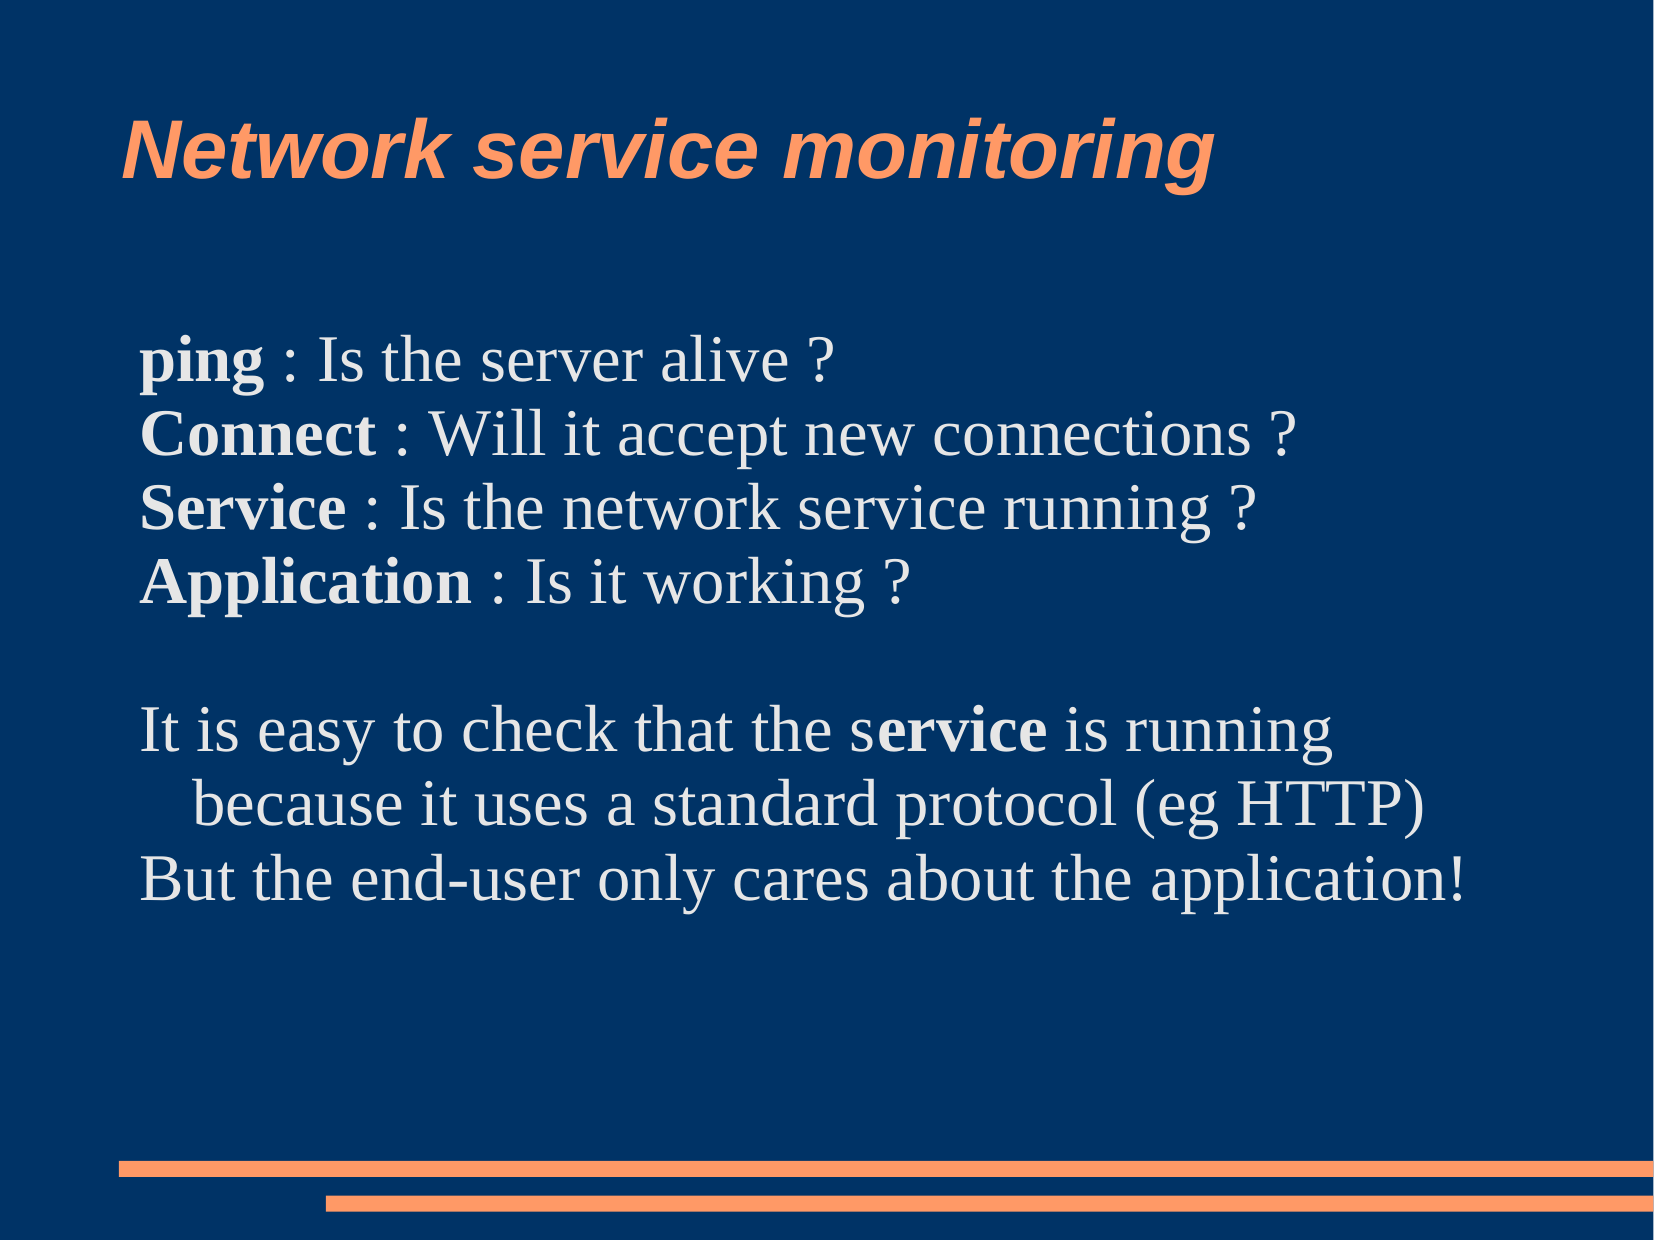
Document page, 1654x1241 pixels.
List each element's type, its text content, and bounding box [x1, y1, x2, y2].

list ping : Is the server alive ? Connect : Will it accept new connections ? Service : Is the network service running ? Application : Is it working ? It is easy to check that the service is running because it uses a standard protocol (eg HTTP) But the end-user only cares about the application! [121, 322, 1561, 1133]
title Network service monitoring [121, 46, 1534, 254]
